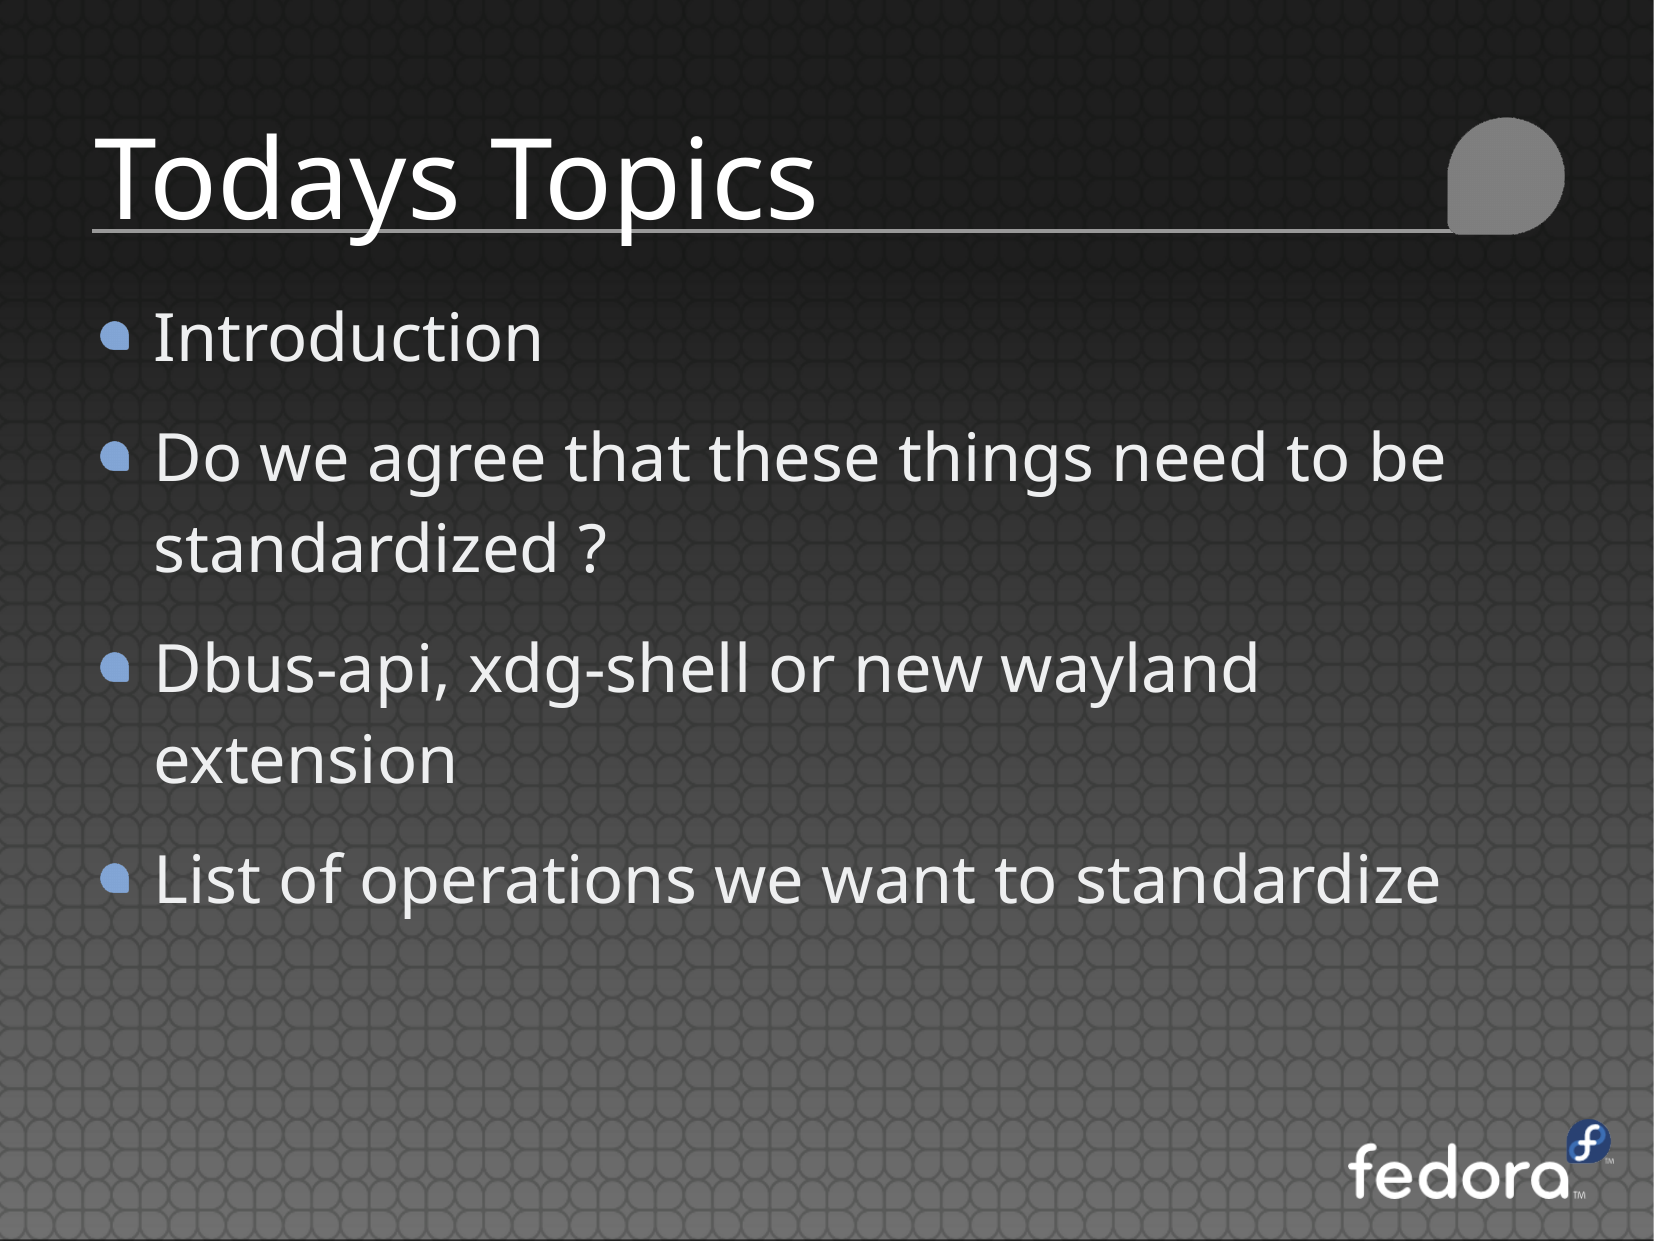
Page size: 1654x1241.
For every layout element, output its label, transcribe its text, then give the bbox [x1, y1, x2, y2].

picture [0, 0, 1654, 1241]
list Introduction Do we agree that these things need to be standardized ? Dbus-api, xdg-shell or new wayland extension List of operations we want to standardize [82, 290, 1571, 1094]
title Todays Topics [94, 100, 1426, 251]
